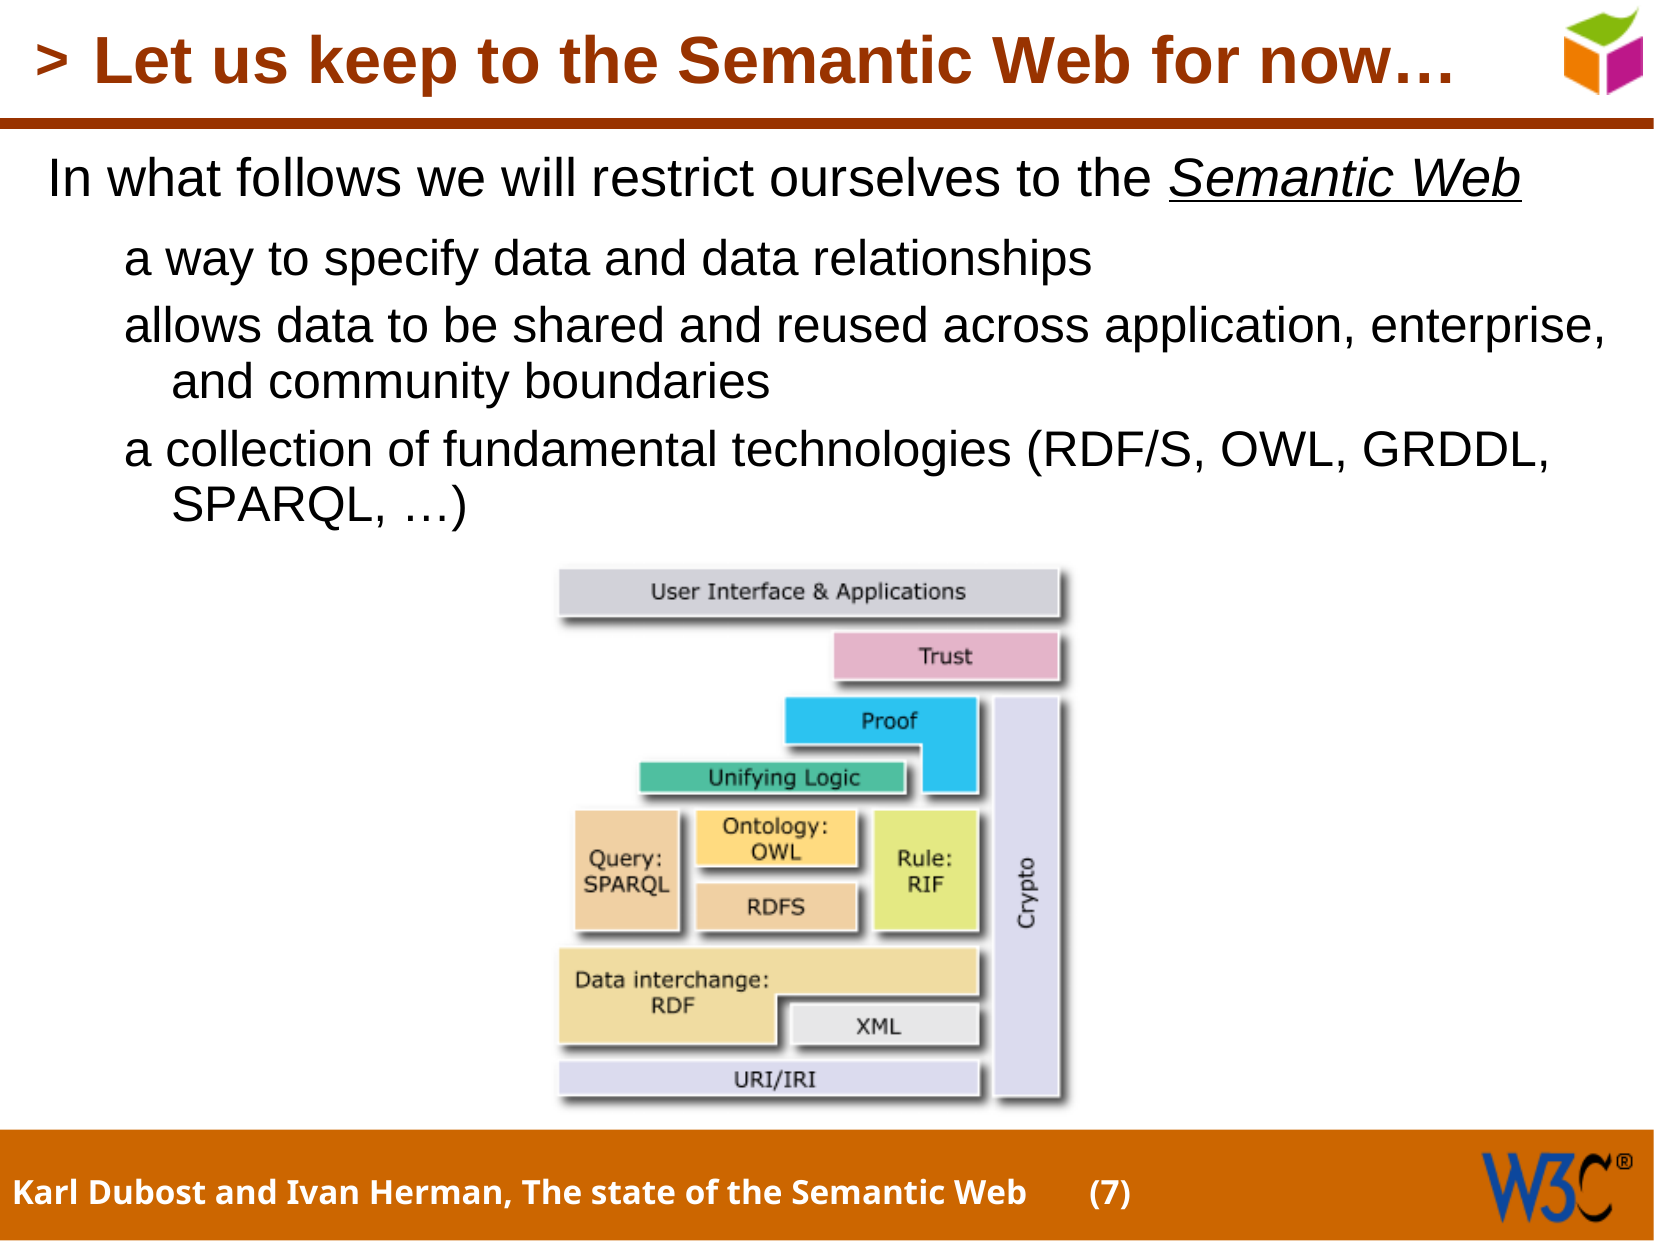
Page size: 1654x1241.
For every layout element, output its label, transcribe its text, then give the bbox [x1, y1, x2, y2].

list In what follows we will restrict ourselves to the Semantic Web a way to specify data and data relationships allows data to be shared and reused across application, enterprise, and community boundaries a collection of fundamental technologies (RDF/S, OWL, GRDDL, SPARQL, …) [29, 147, 1624, 1119]
picture [1564, 5, 1643, 95]
picture [549, 559, 1081, 1119]
picture [1477, 1149, 1639, 1228]
title Let us keep to the Semantic Web for now… [93, 0, 1493, 119]
